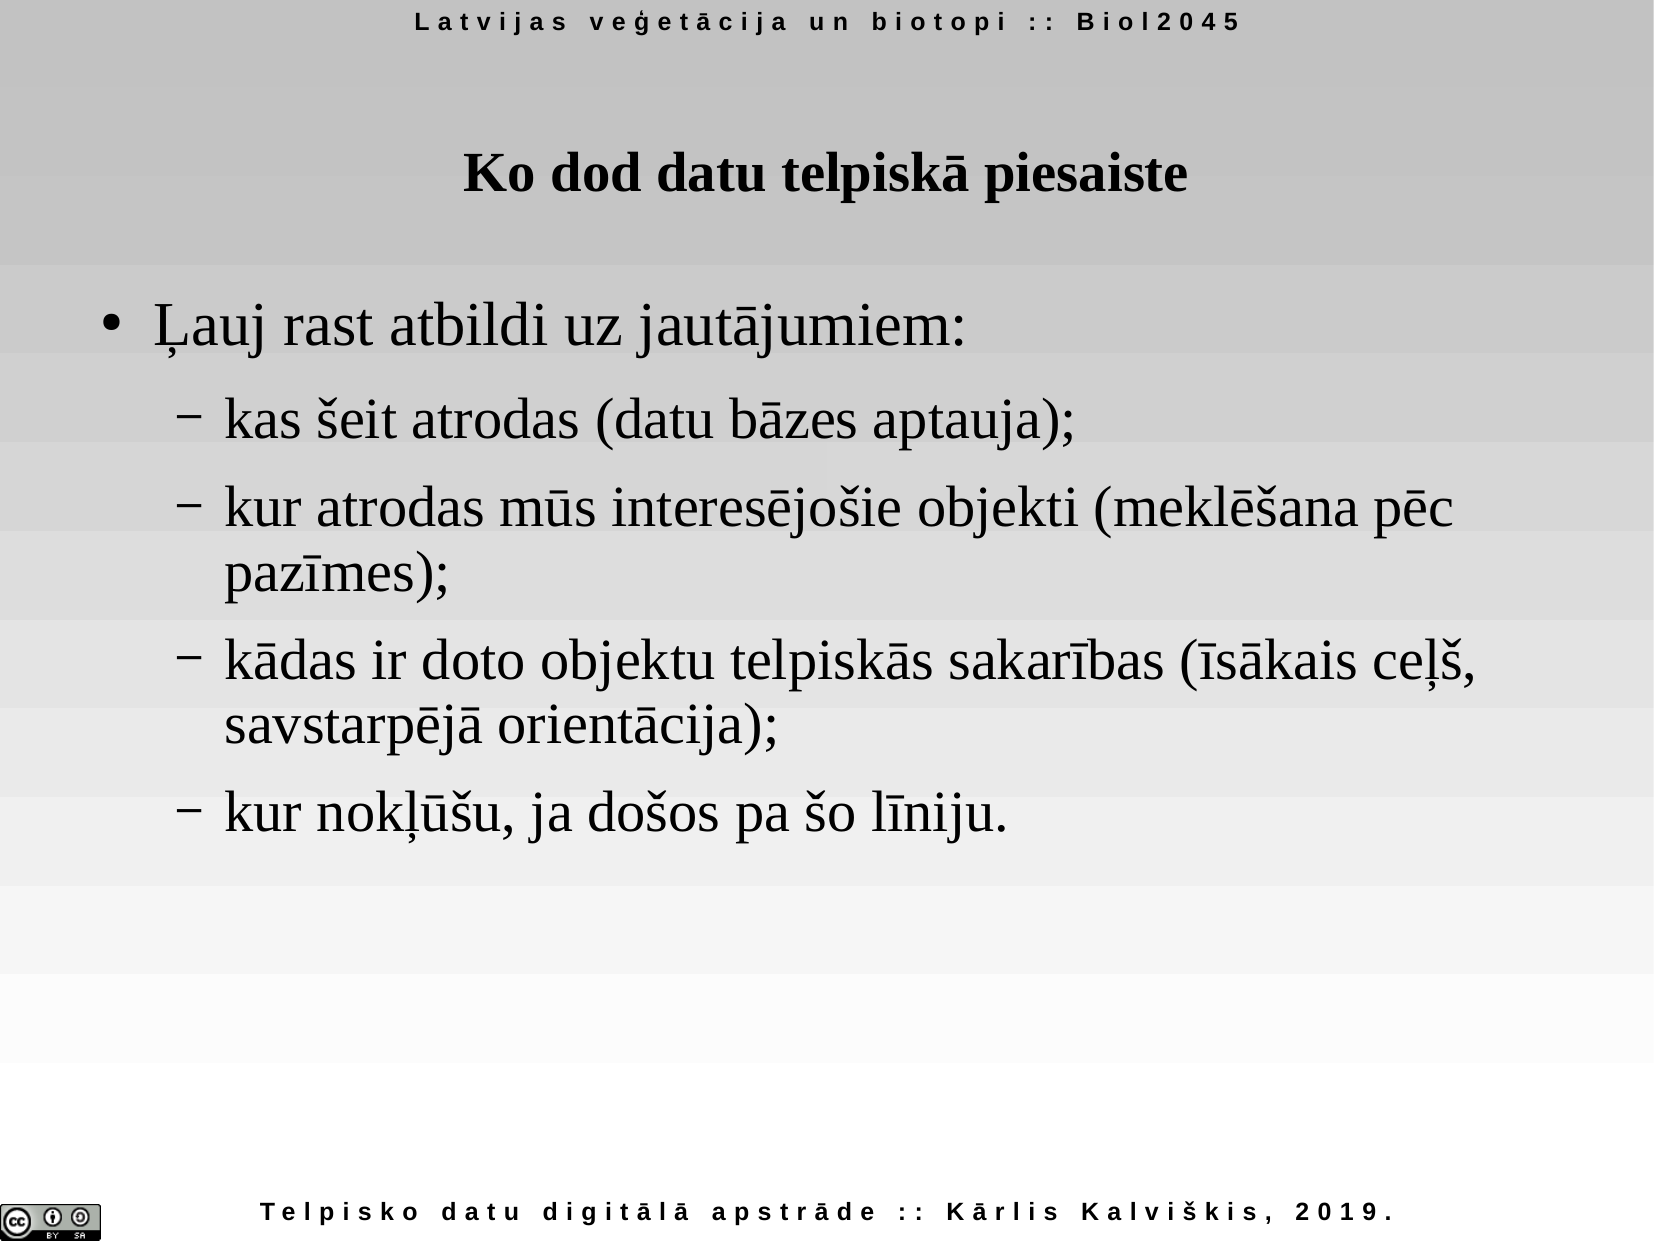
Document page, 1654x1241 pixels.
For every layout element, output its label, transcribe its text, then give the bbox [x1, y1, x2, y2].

list Ļauj rast atbildi uz jautājumiem: kas šeit atrodas (datu bāzes aptauja); kur atrodas mūs interesējošie objekti (meklēšana pēc pazīmes); kādas ir doto objektu telpiskās sakarības (īsākais ceļš, savstarpējā orientācija); kur nokļūšu, ja došos pa šo līniju. [82, 289, 1571, 1113]
picture [0, 0, 1654, 1241]
title Ko dod datu telpiskā piesaiste [29, 49, 1625, 296]
